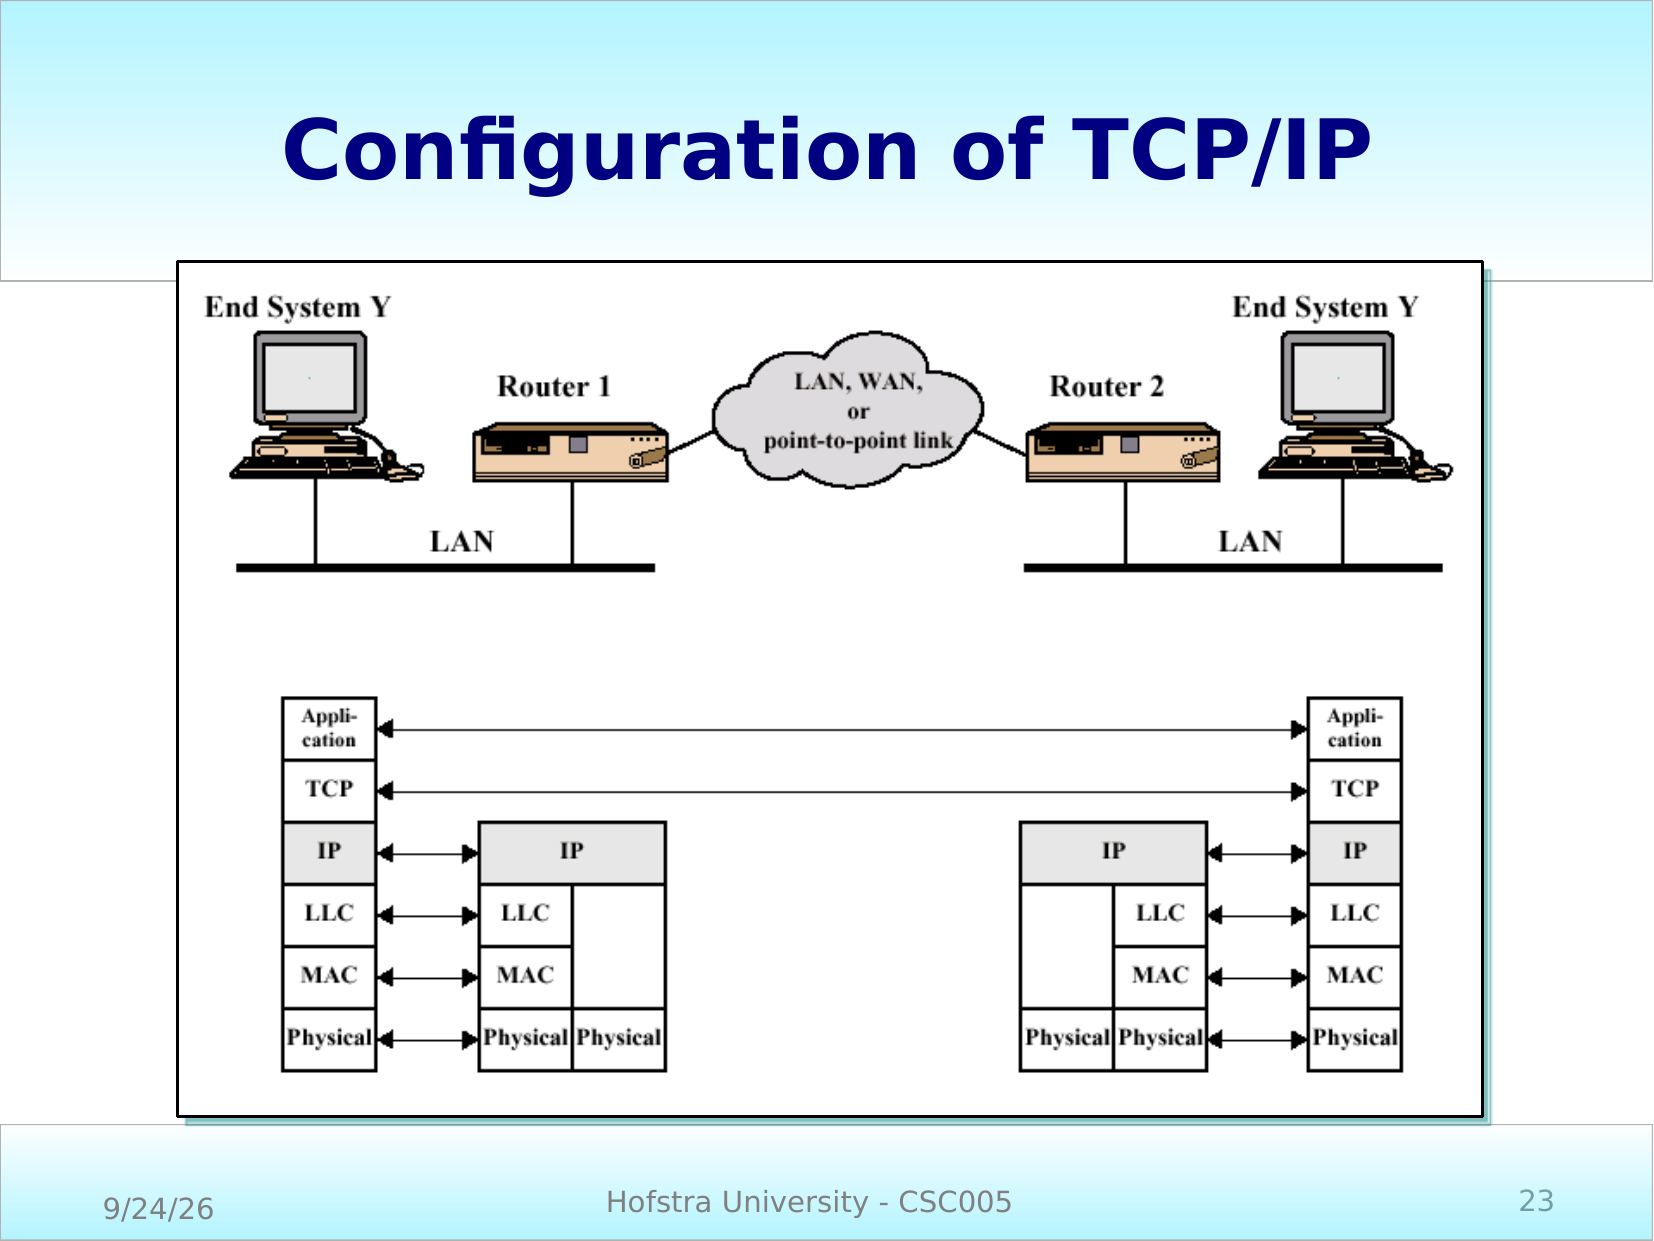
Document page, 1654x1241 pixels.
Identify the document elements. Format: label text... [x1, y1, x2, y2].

picture [178, 262, 1481, 1116]
title Configuration of TCP/IP [123, 68, 1533, 207]
